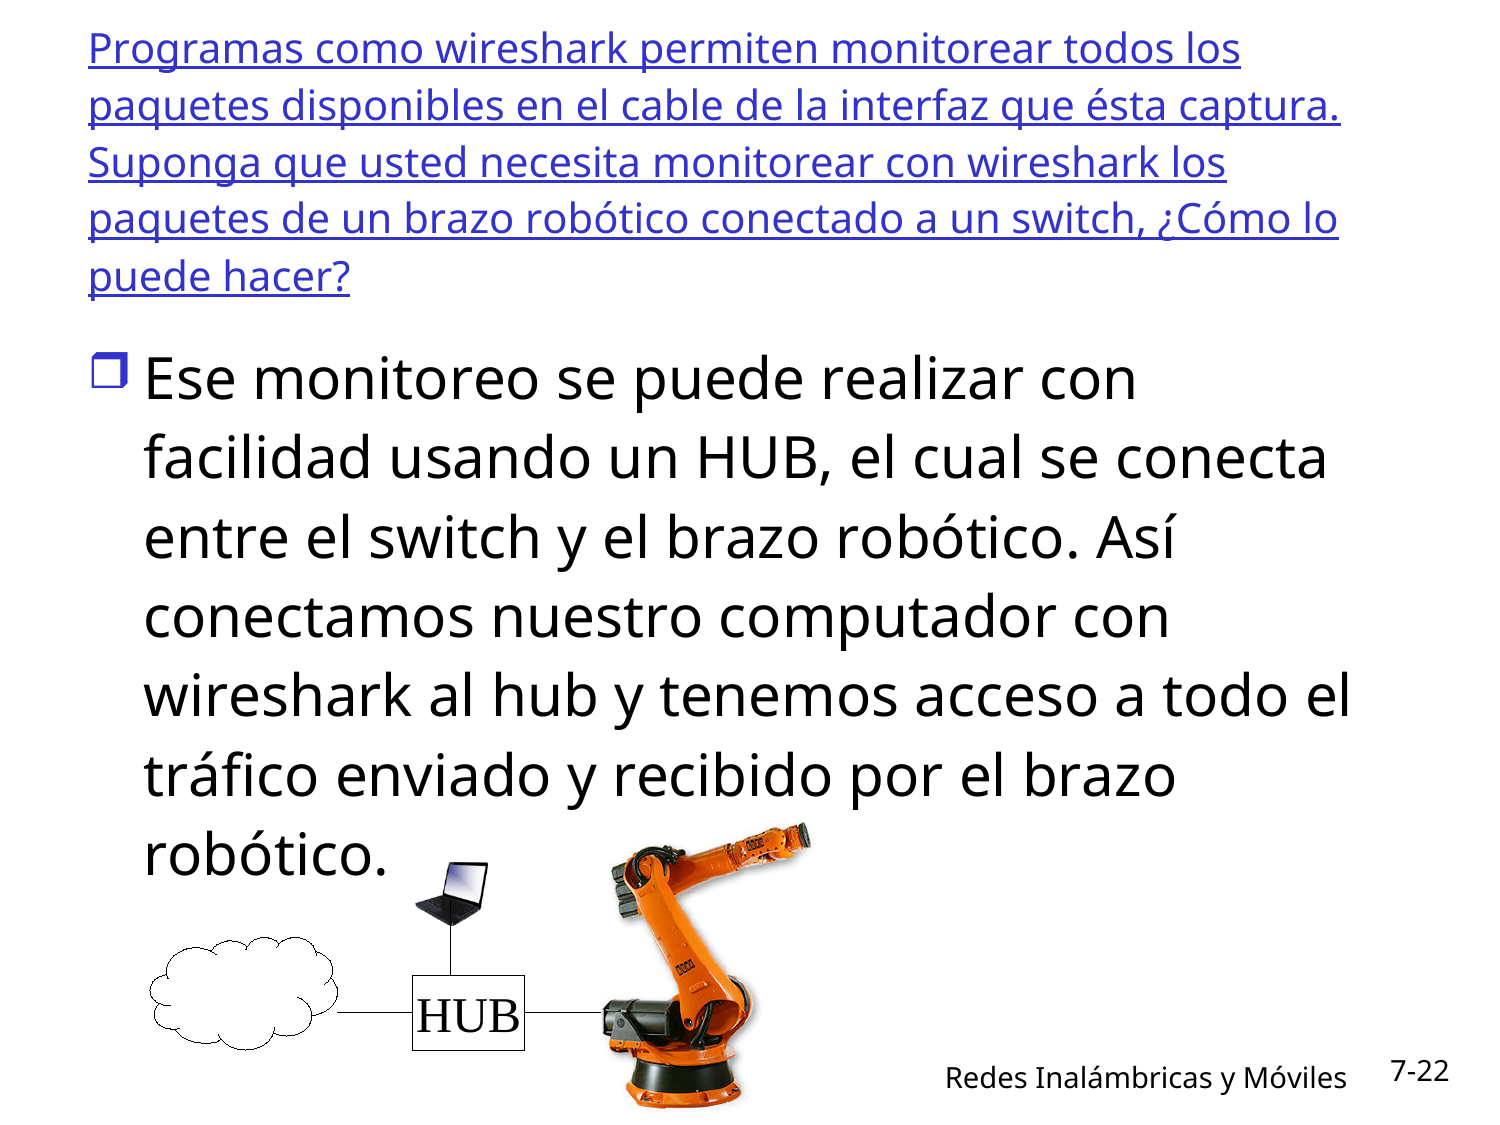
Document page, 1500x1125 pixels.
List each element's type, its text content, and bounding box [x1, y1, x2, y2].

list Ese monitoreo se puede realizar con facilidad usando un HUB, el cual se conecta entre el switch y el brazo robótico. Así conectamos nuestro computador con wireshark al hub y tenemos acceso a todo el tráfico enviado y recibido por el brazo robótico. [87, 337, 1363, 915]
picture [415, 862, 488, 926]
title Programas como wireshark permiten monitorear todos los paquetes disponibles en el cable de la interfaz que ésta captura. Suponga que usted necesita monitorear con wireshark los paquetes de un brazo robótico conectado a un switch, ¿Cómo lo puede hacer? [87, 38, 1363, 284]
picture [600, 822, 817, 1125]
text_box HUB [412, 975, 525, 1051]
